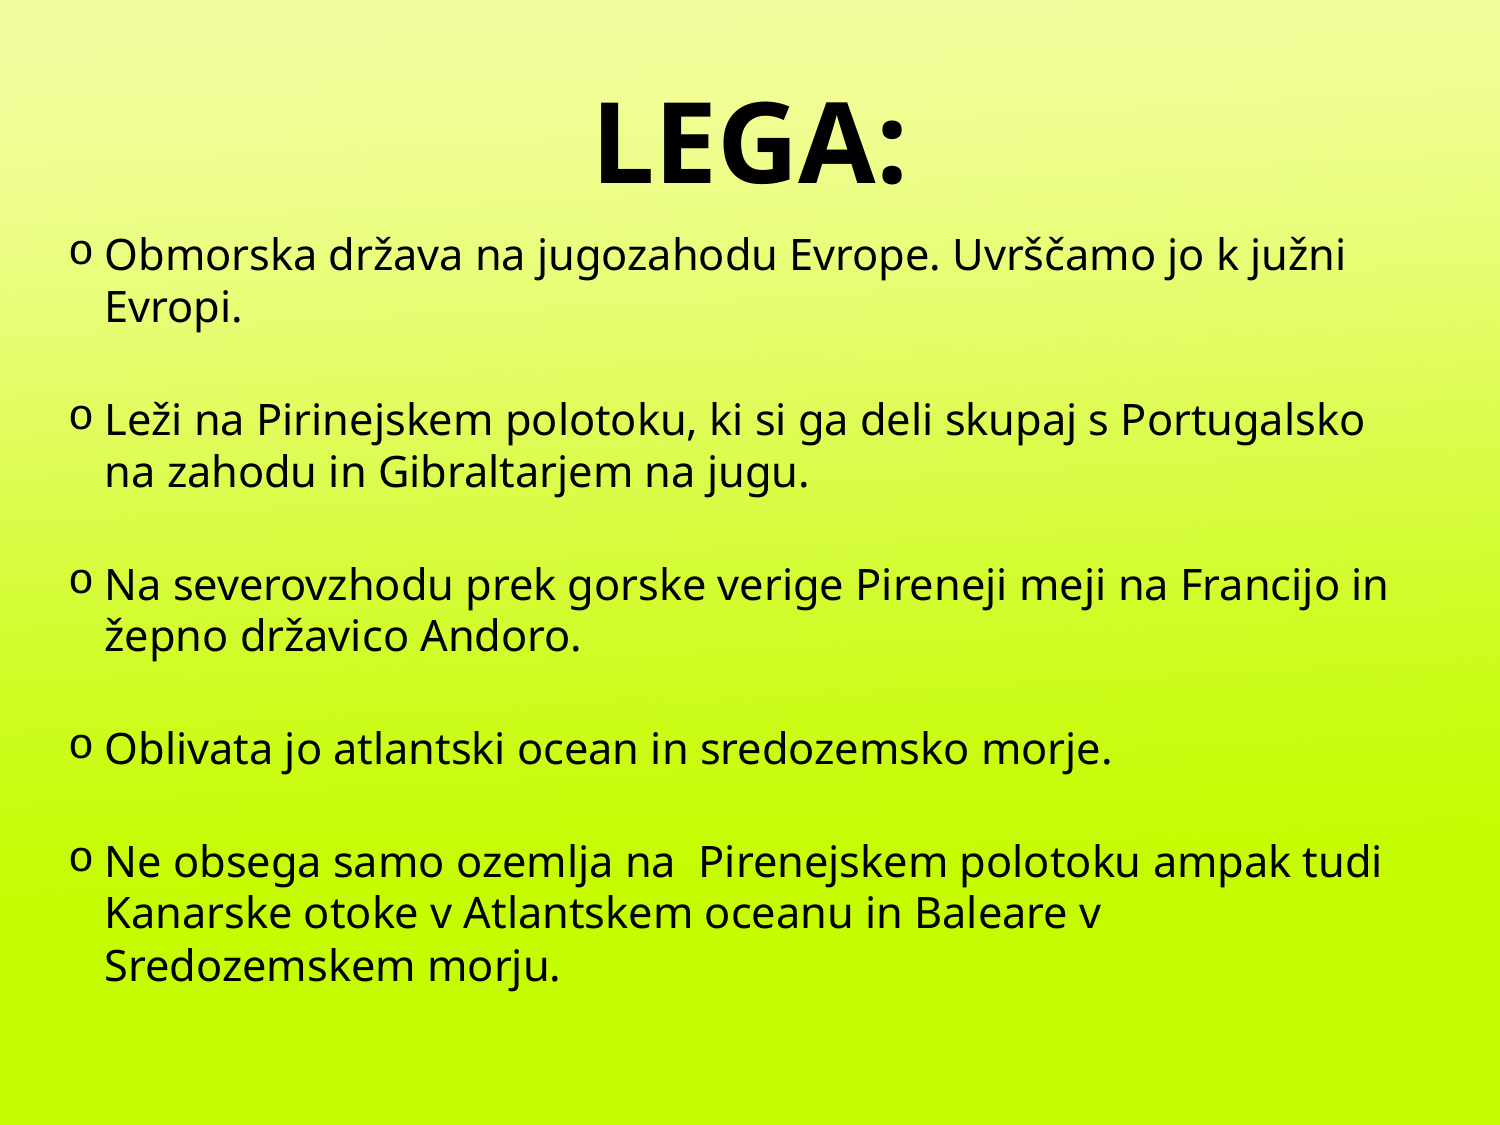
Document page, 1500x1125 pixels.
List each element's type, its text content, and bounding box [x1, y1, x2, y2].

picture [0, 0, 1500, 1125]
title LEGA: [75, 45, 1425, 220]
list Obmorska država na jugozahodu Evrope. Uvrščamo jo k južni Evropi. Leži na Pirinejskem polotoku, ki si ga deli skupaj s Portugalsko na zahodu in Gibraltarjem na jugu. Na severovzhodu prek gorske verige Pireneji meji na Francijo in žepno državico Andoro. Oblivata jo atlantski ocean in sredozemsko morje. Ne obsega samo ozemlja na Pirenejskem polotoku ampak tudi Kanarske otoke v Atlantskem oceanu in Baleare v Sredozemskem morju. [53, 220, 1425, 1005]
